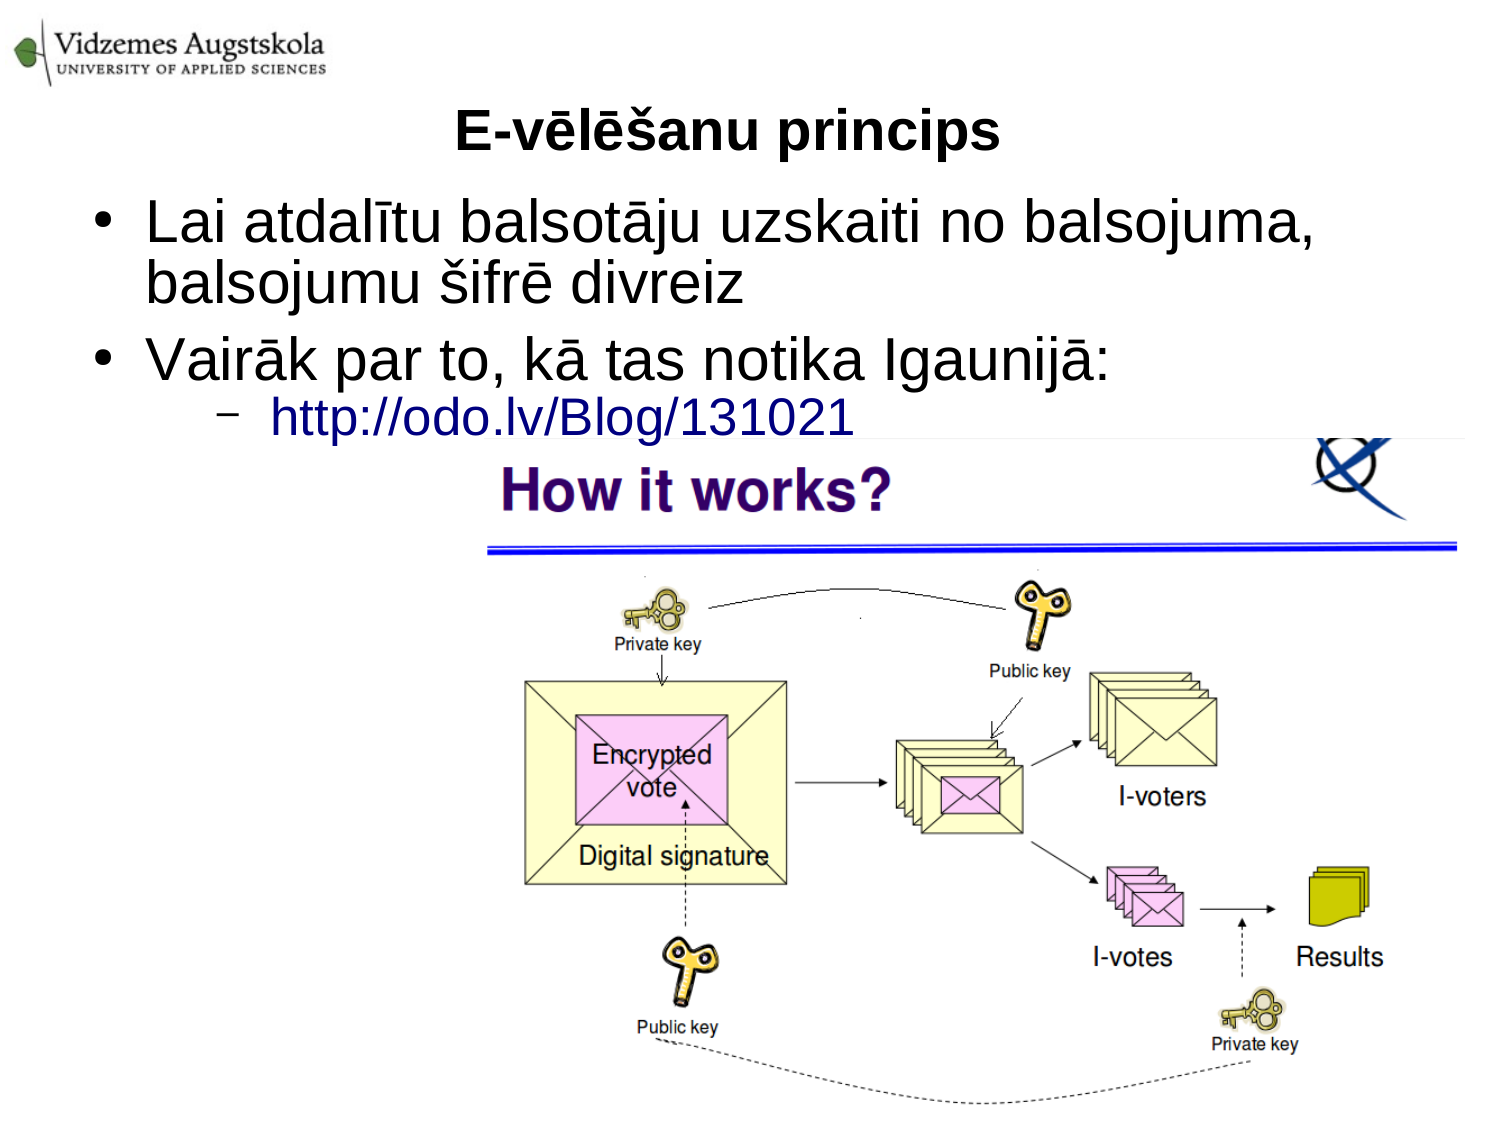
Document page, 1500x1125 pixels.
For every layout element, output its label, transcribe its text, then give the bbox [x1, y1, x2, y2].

picture [5, 2, 334, 102]
list Lai atdalītu balsotāju uzskaiti no balsojuma, balsojumu šifrē divreiz Vairāk par to, kā tas notika Igaunijā: http://odo.lv/Blog/131021 [74, 188, 1424, 1004]
picture [484, 438, 1465, 1111]
title E-vēlēšanu princips [85, 87, 1372, 177]
